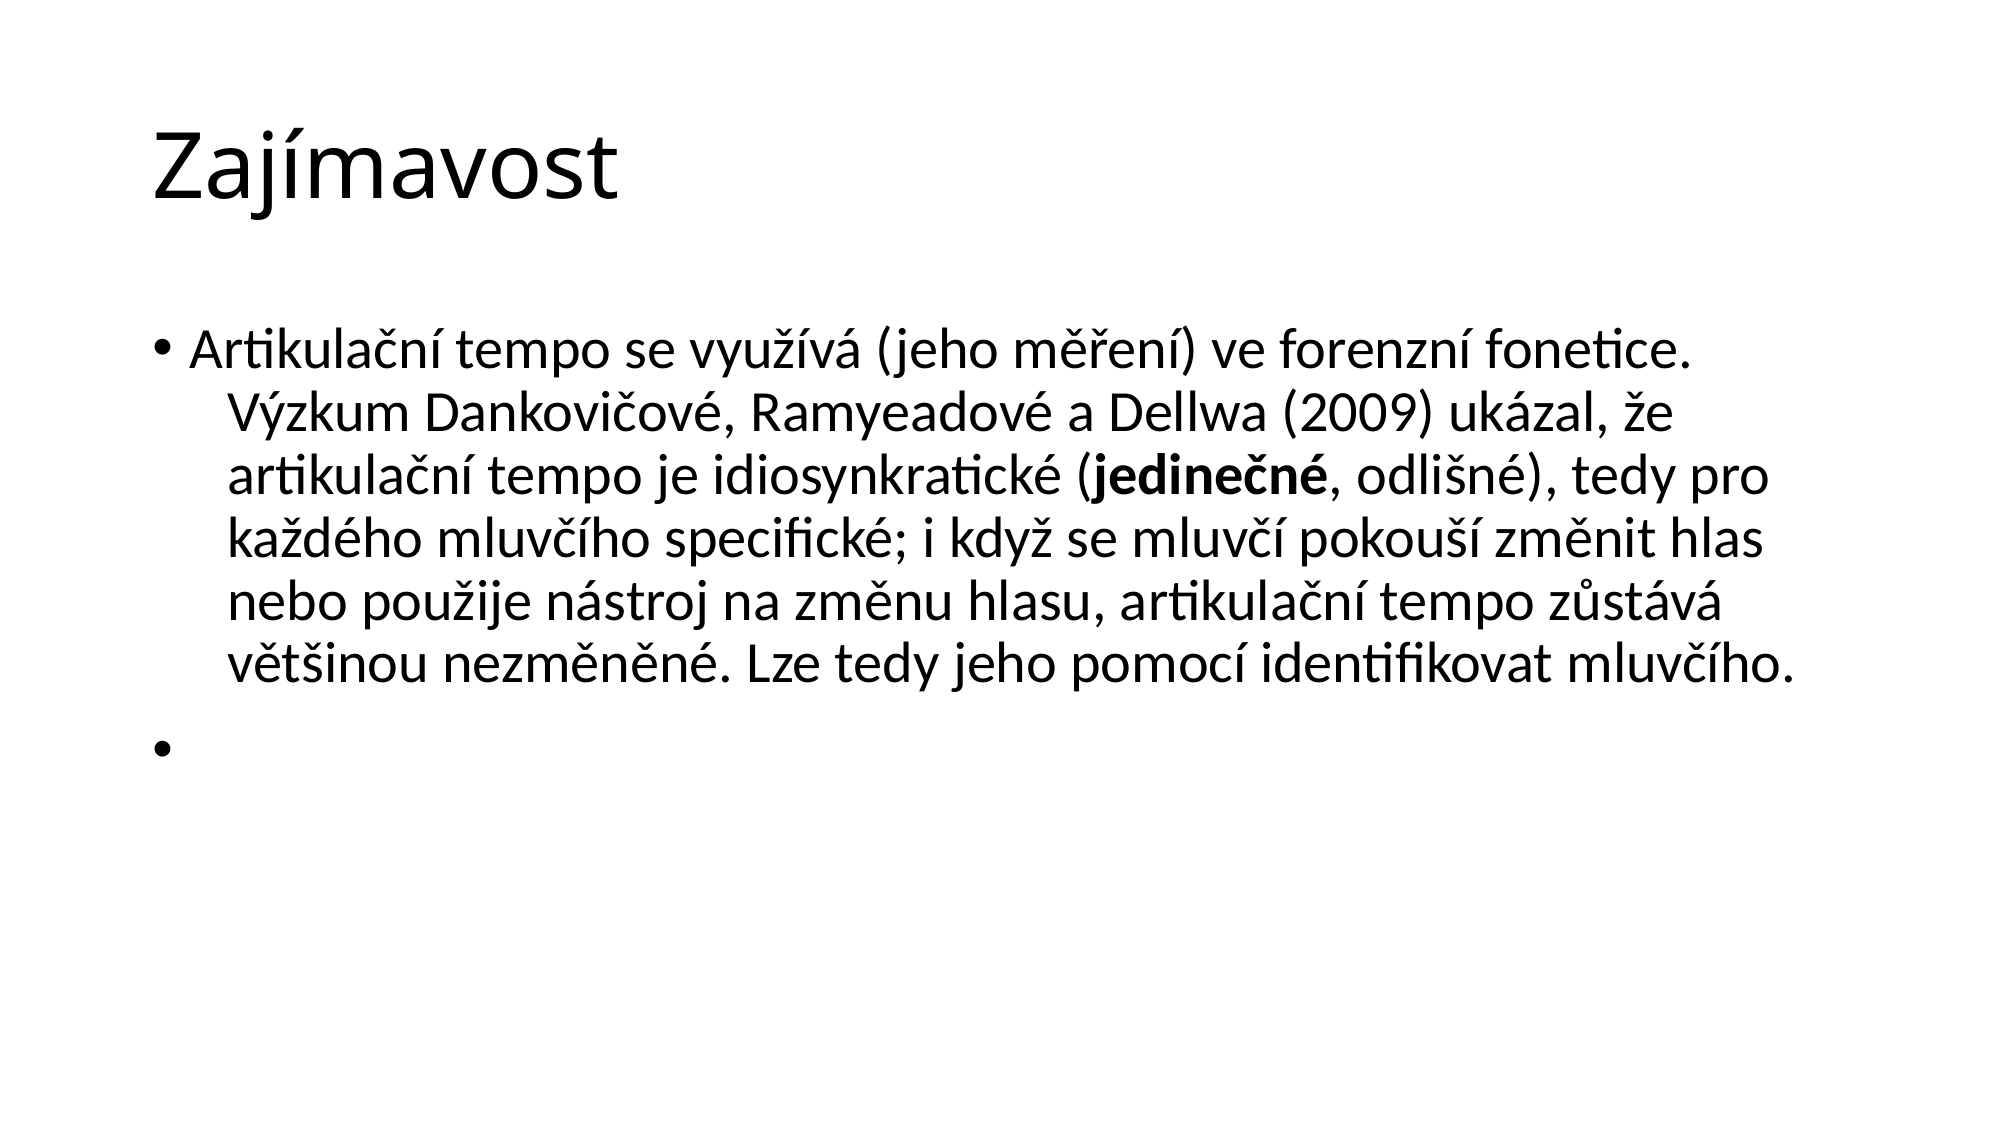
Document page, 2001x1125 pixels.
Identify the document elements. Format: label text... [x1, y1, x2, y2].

title Zajímavost [137, 59, 1863, 278]
list Artikulační tempo se využívá (jeho měření) ve forenzní fonetice. Výzkum Dankovičové, Ramyeadové a Dellwa (2009) ukázal, že artikulační tempo je idiosynkratické (jedinečné, odlišné), tedy pro každého mluvčího specifické; i když se mluvčí pokouší změnit hlas nebo použije nástroj na změnu hlasu, artikulační tempo zůstává většinou nezměněné. Lze tedy jeho pomocí identifikovat mluvčího. [137, 310, 1863, 1025]
